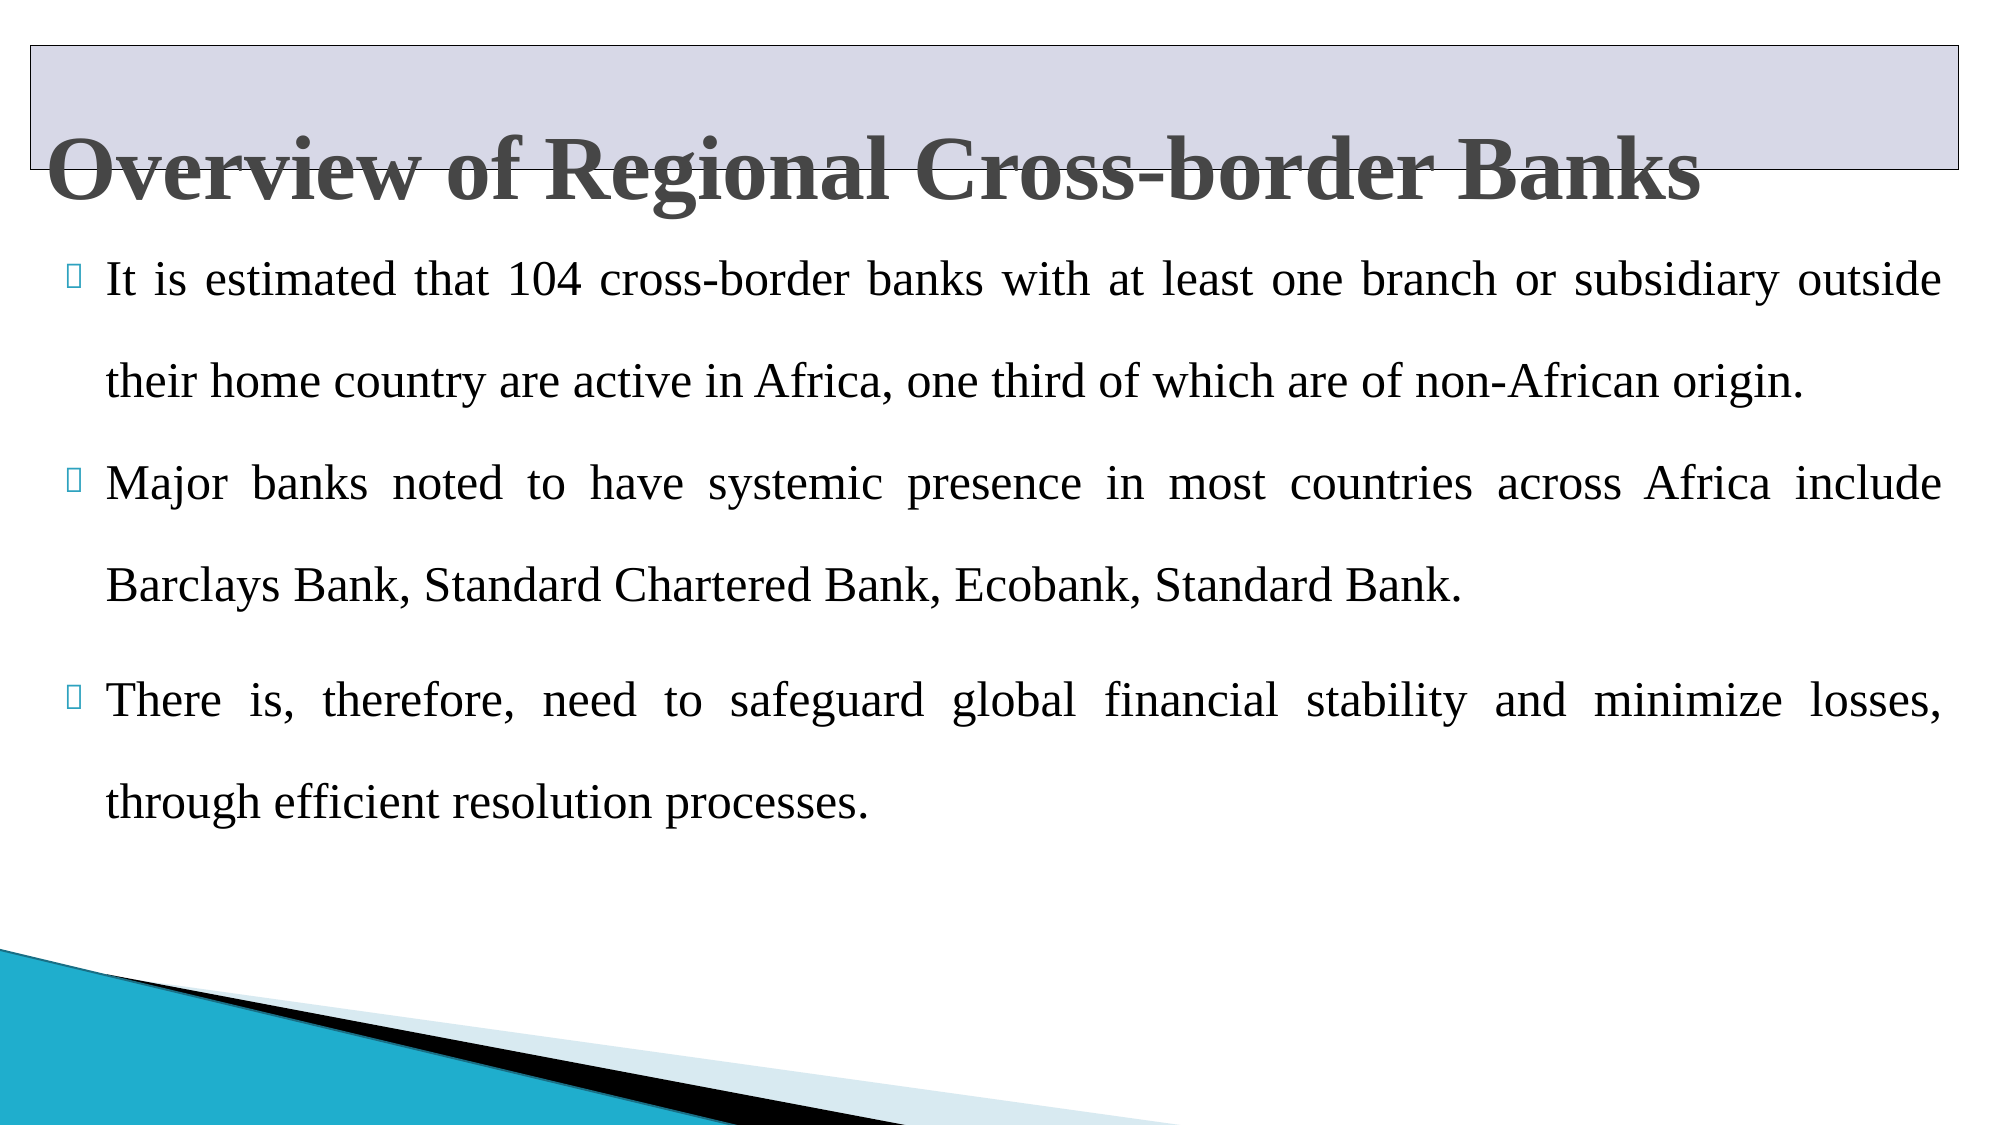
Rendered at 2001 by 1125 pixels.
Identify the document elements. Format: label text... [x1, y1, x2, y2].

title Overview of Regional Cross-border Banks [30, 45, 1959, 170]
list It is estimated that 104 cross-border banks with at least one branch or subsidiary outside their home country are active in Africa, one third of which are of non-African origin. Major banks noted to have systemic presence in most countries across Africa include Barclays Bank, Standard Chartered Bank, Ecobank, Standard Bank. There is, therefore, need to safeguard global financial stability and minimize losses, through efficient resolution processes. [30, 196, 1959, 1095]
